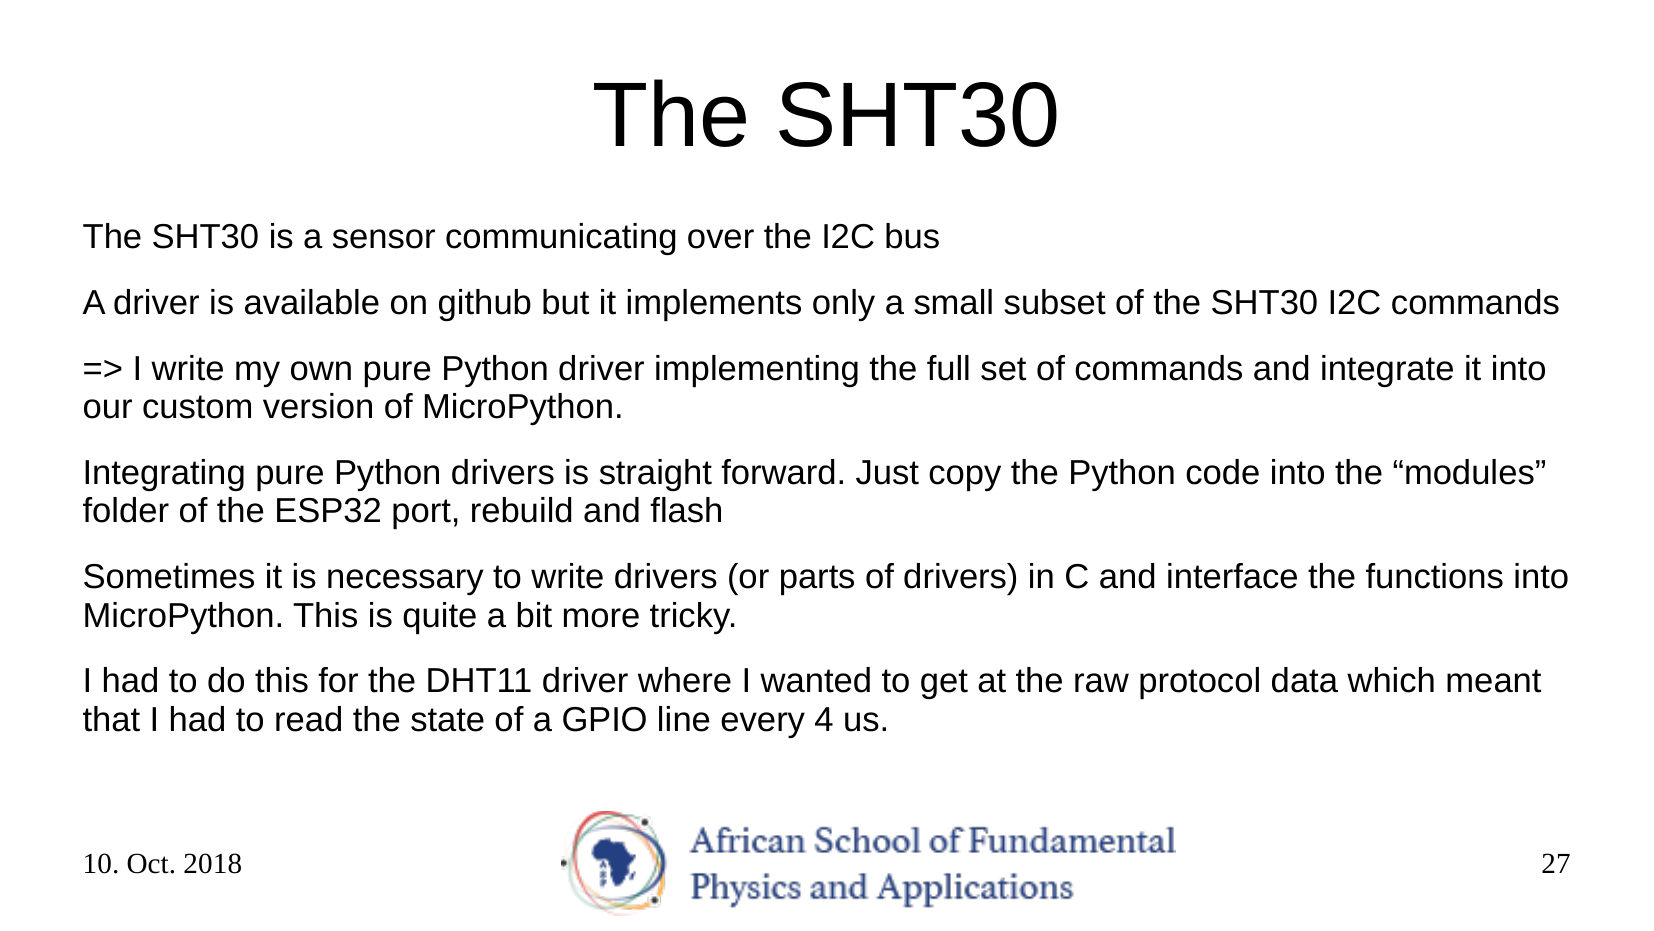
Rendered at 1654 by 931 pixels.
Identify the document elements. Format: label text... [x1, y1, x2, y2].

list The SHT30 is a sensor communicating over the I2C bus A driver is available on github but it implements only a small subset of the SHT30 I2C commands => I write my own pure Python driver implementing the full set of commands and integrate it into our custom version of MicroPython. Integrating pure Python drivers is straight forward. Just copy the Python code into the “modules” folder of the ESP32 port, rebuild and flash Sometimes it is necessary to write drivers (or parts of drivers) in C and interface the functions into MicroPython. This is quite a bit more tricky. I had to do this for the DHT11 driver where I wanted to get at the raw protocol data which meant that I had to read the state of a GPIO line every 4 us. [82, 217, 1571, 758]
picture [561, 811, 1176, 916]
title The SHT30 [82, 37, 1571, 193]
